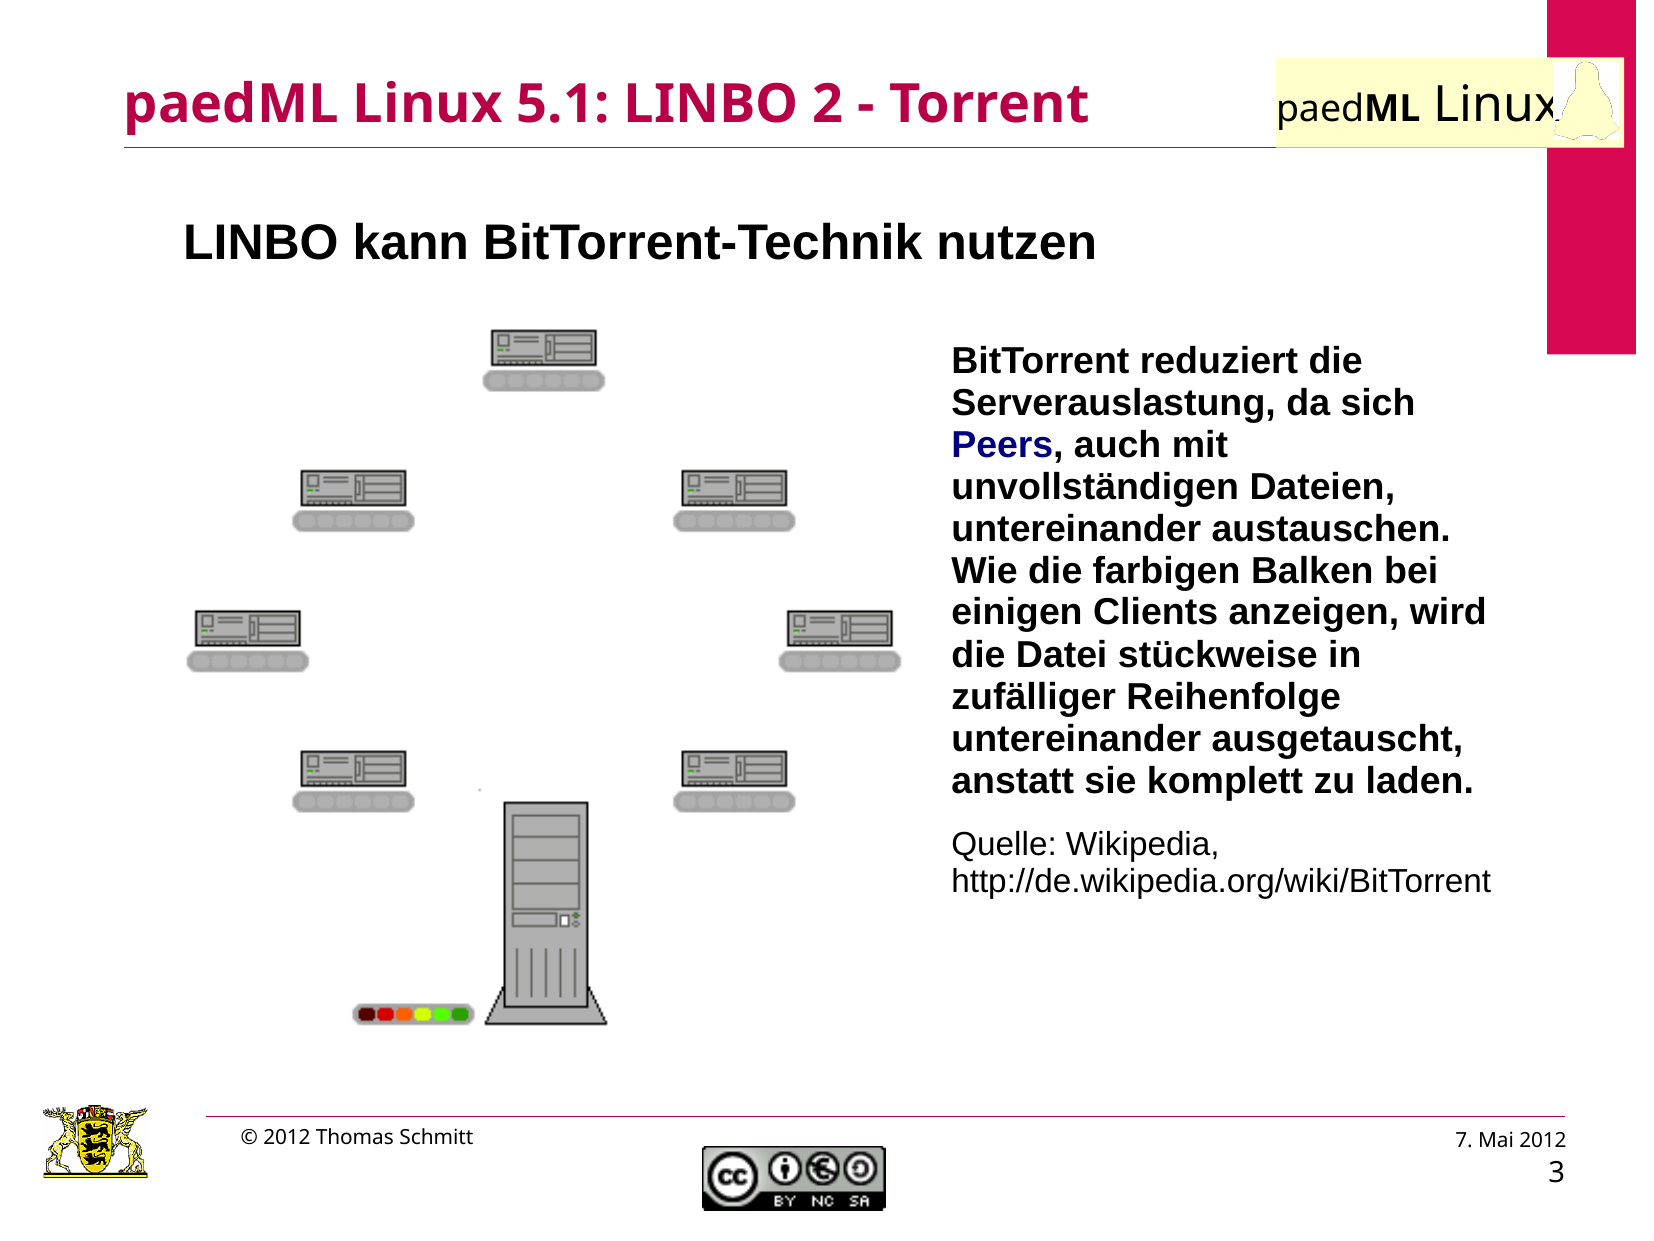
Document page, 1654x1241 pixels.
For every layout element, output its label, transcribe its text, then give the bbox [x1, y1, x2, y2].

picture [177, 324, 916, 1034]
text_box BitTorrent reduziert die Serverauslastung, da sich Peers, auch mit unvollständigen Dateien, untereinander austauschen. Wie die farbigen Balken bei einigen Clients anzeigen, wird die Datei stückweise in zufälliger Reihenfolge untereinander ausgetauscht, anstatt sie komplett zu laden. Quelle: Wikipedia, http://de.wikipedia.org/wiki/BitTorrent [936, 331, 1528, 1034]
picture [702, 1146, 886, 1211]
subtitle LINBO kann BitTorrent-Technik nutzen [183, 214, 1182, 325]
title paedML Linux 5.1: LINBO 2 - Torrent [124, 69, 1270, 133]
picture [41, 1104, 148, 1180]
